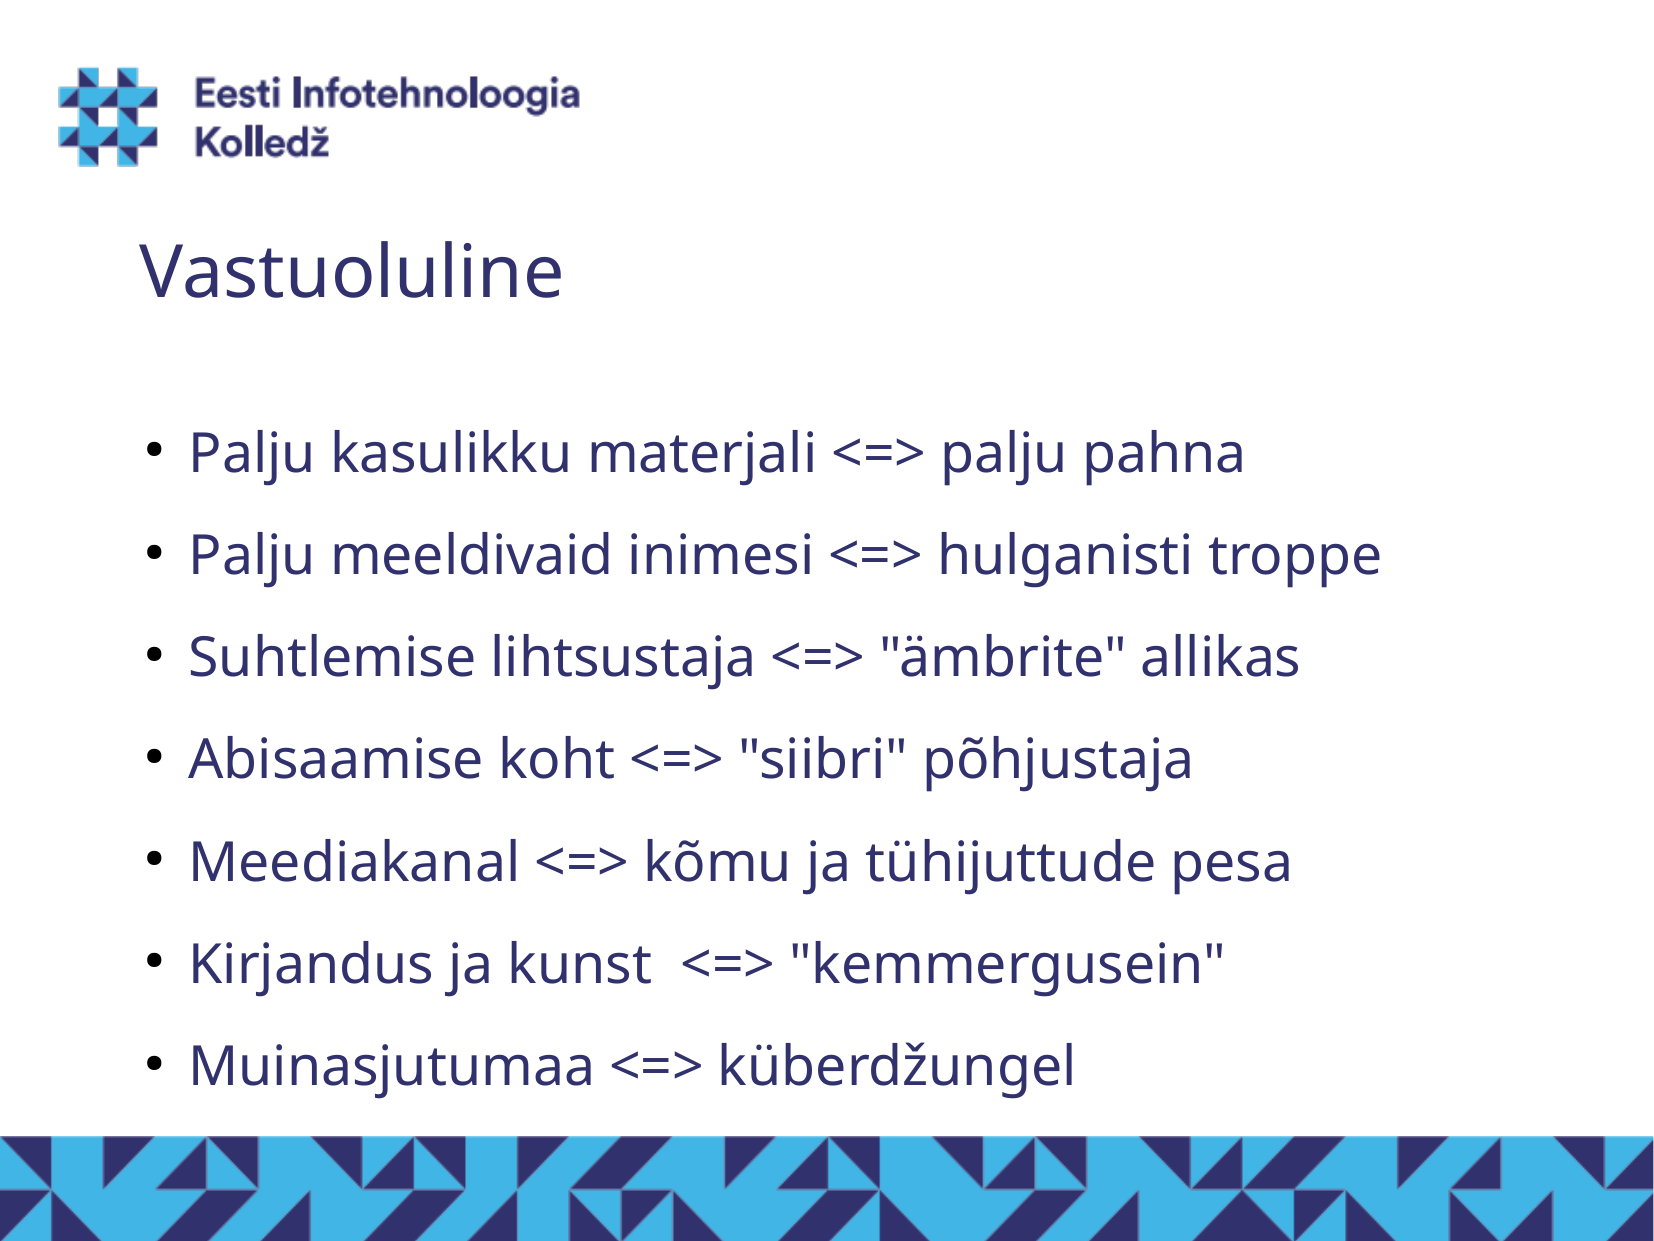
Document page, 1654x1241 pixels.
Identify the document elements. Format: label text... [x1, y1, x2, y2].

list Palju kasulikku materjali <=> palju pahna Palju meeldivaid inimesi <=> hulganisti troppe Suhtlemise lihtsustaja <=> "ämbrite" allikas Abisaamise koht <=> "siibri" põhjustaja Meediakanal <=> kõmu ja tühijuttude pesa Kirjandus ja kunst <=> "kemmergusein" Muinasjutumaa <=> küberdžungel [129, 413, 1548, 1111]
title Vastuoluline [139, 165, 1548, 372]
